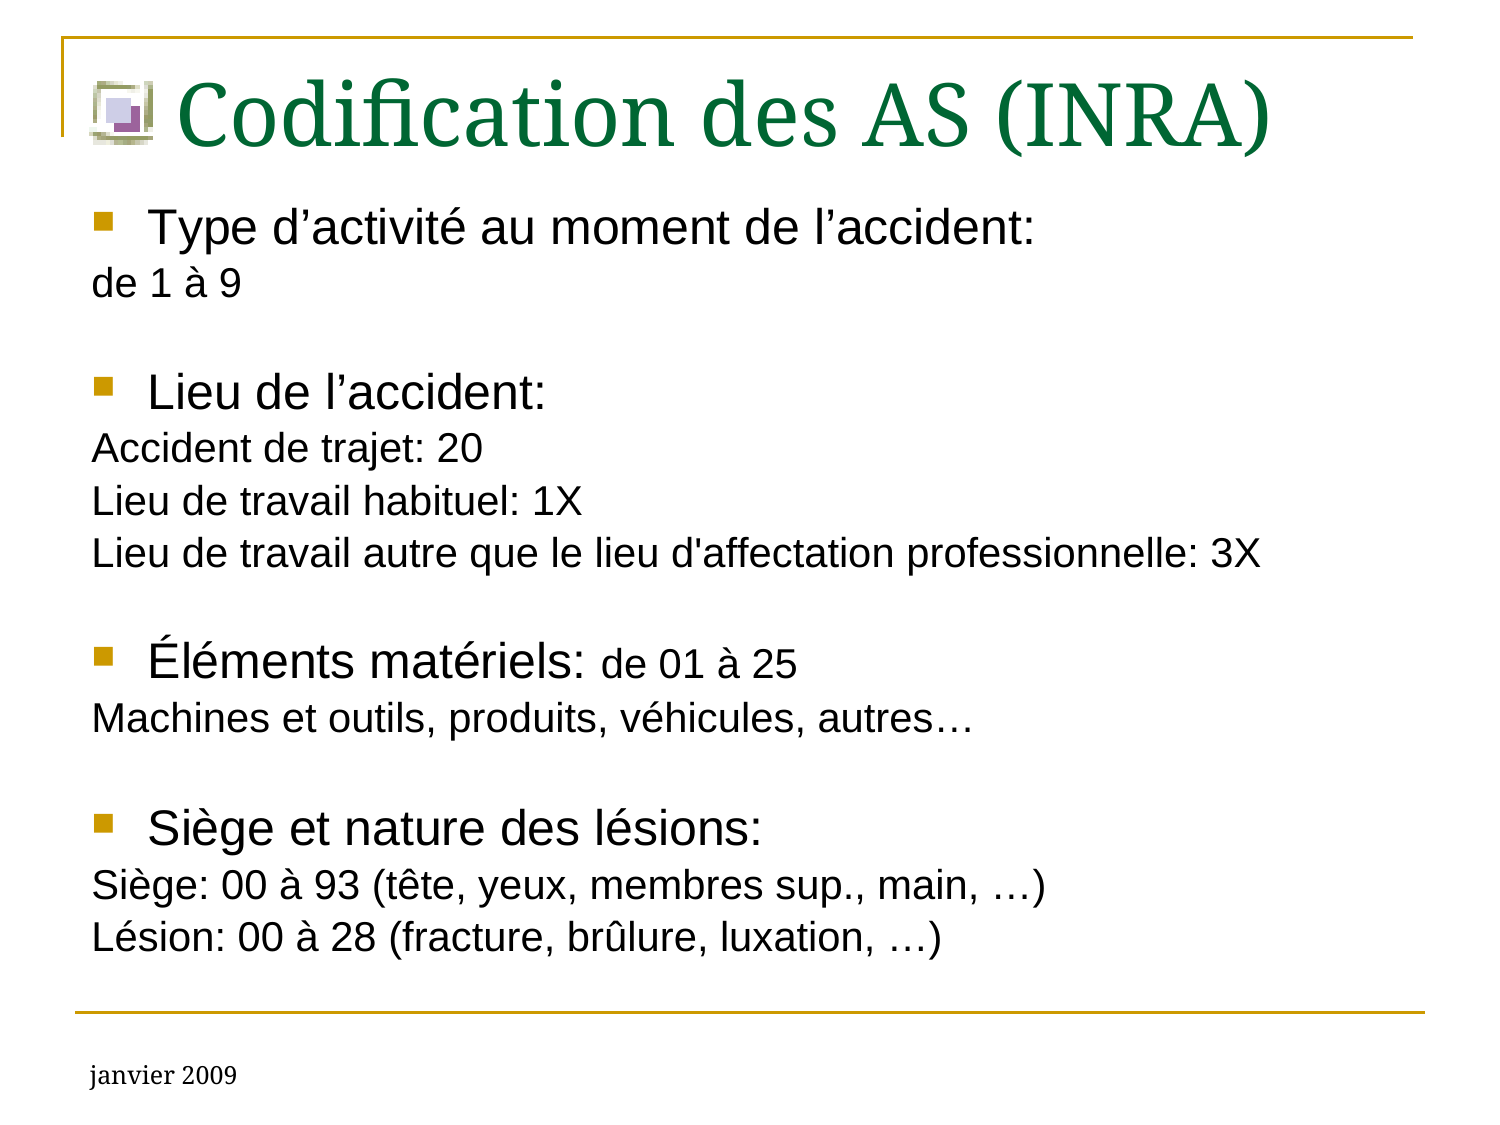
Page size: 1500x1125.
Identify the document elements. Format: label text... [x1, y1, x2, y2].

title Codification des AS (INRA) [75, 45, 1426, 233]
list Type d’activité au moment de l’accident: de 1 à 9 Lieu de l’accident: Accident de trajet: 20 Lieu de travail habituel: 1X Lieu de travail autre que le lieu d'affectation professionnelle: 3X Éléments matériels: de 01 à 25 Machines et outils, produits, véhicules, autres… Siège et nature des lésions: Siège: 00 à 93 (tête, yeux, membres sup., main, …) Lésion: 00 à 28 (fracture, brûlure, luxation, …) [76, 196, 1425, 1017]
